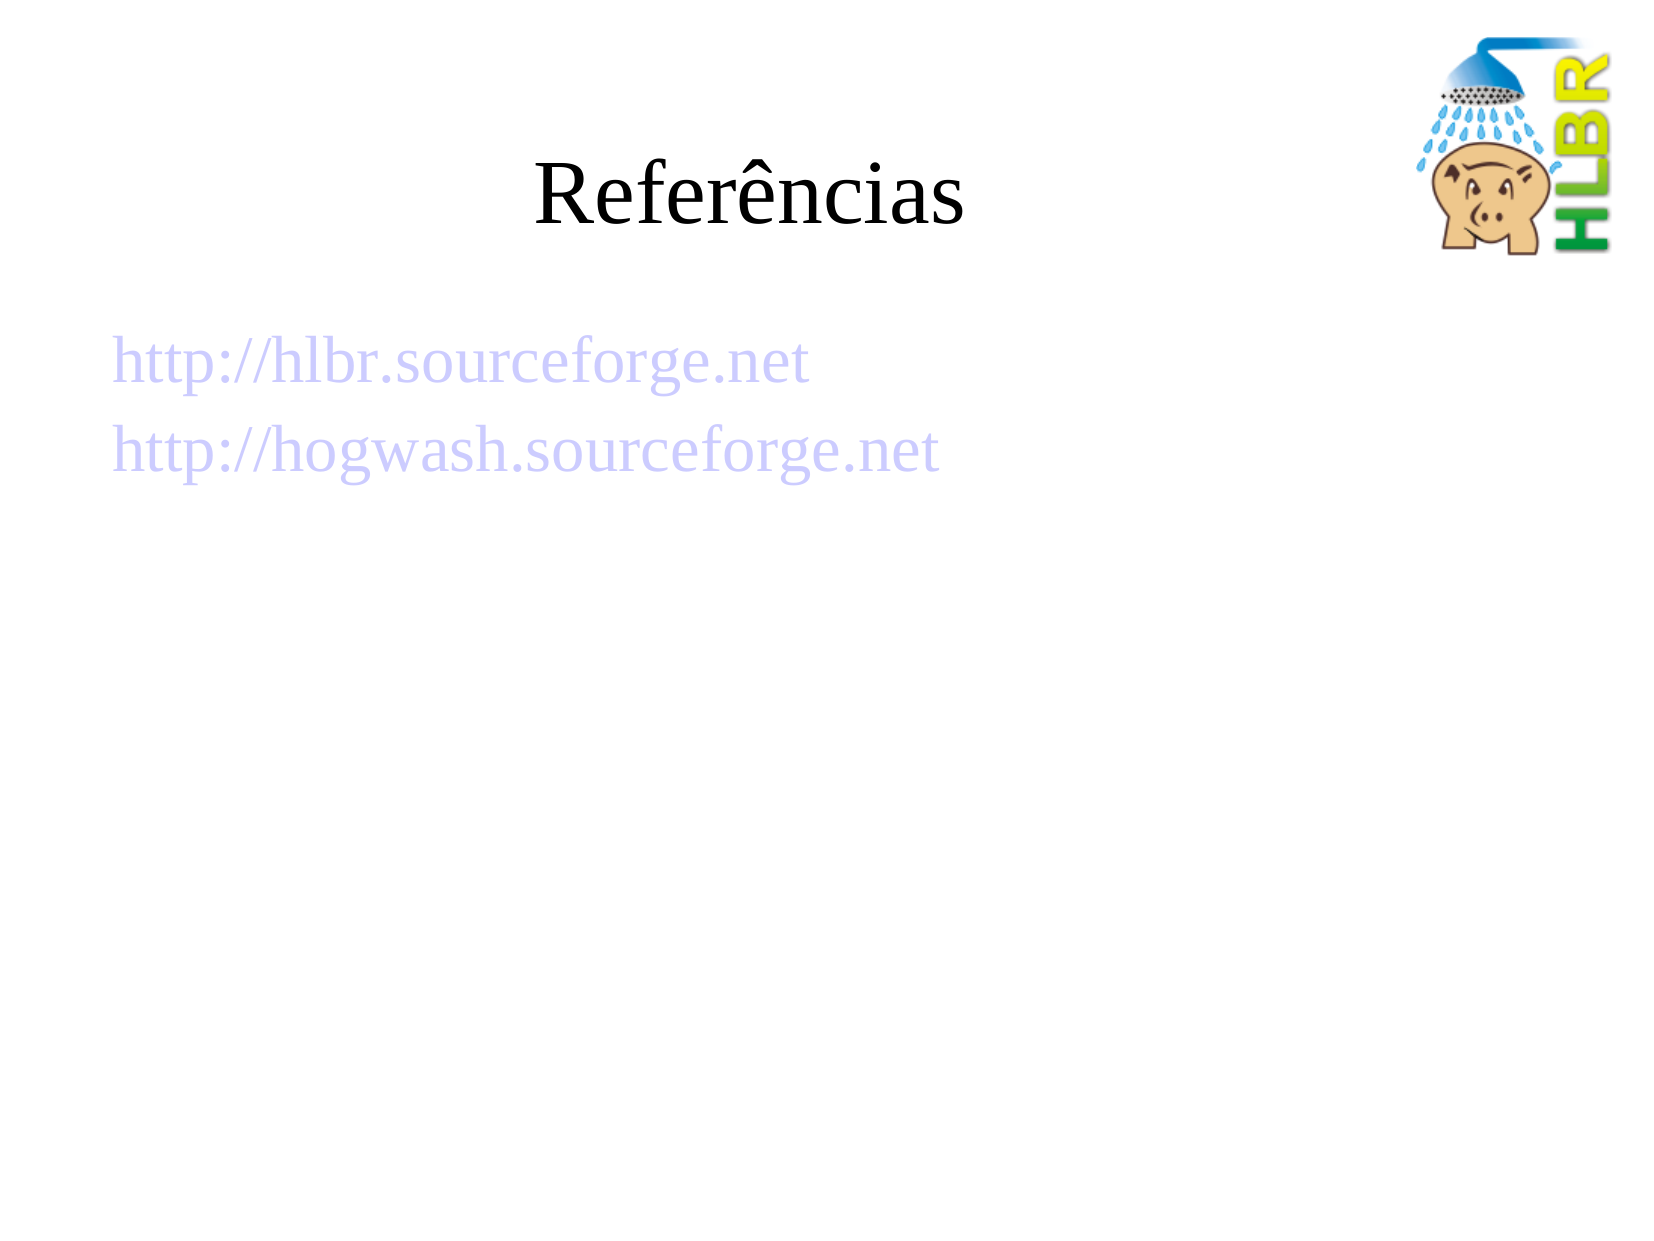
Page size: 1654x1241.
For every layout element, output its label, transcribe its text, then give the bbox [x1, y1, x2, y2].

list http://hlbr.sourceforge.net http://hogwash.sourceforge.net [112, 324, 1388, 1020]
picture [1416, 37, 1612, 260]
title Referências [112, 76, 1388, 312]
